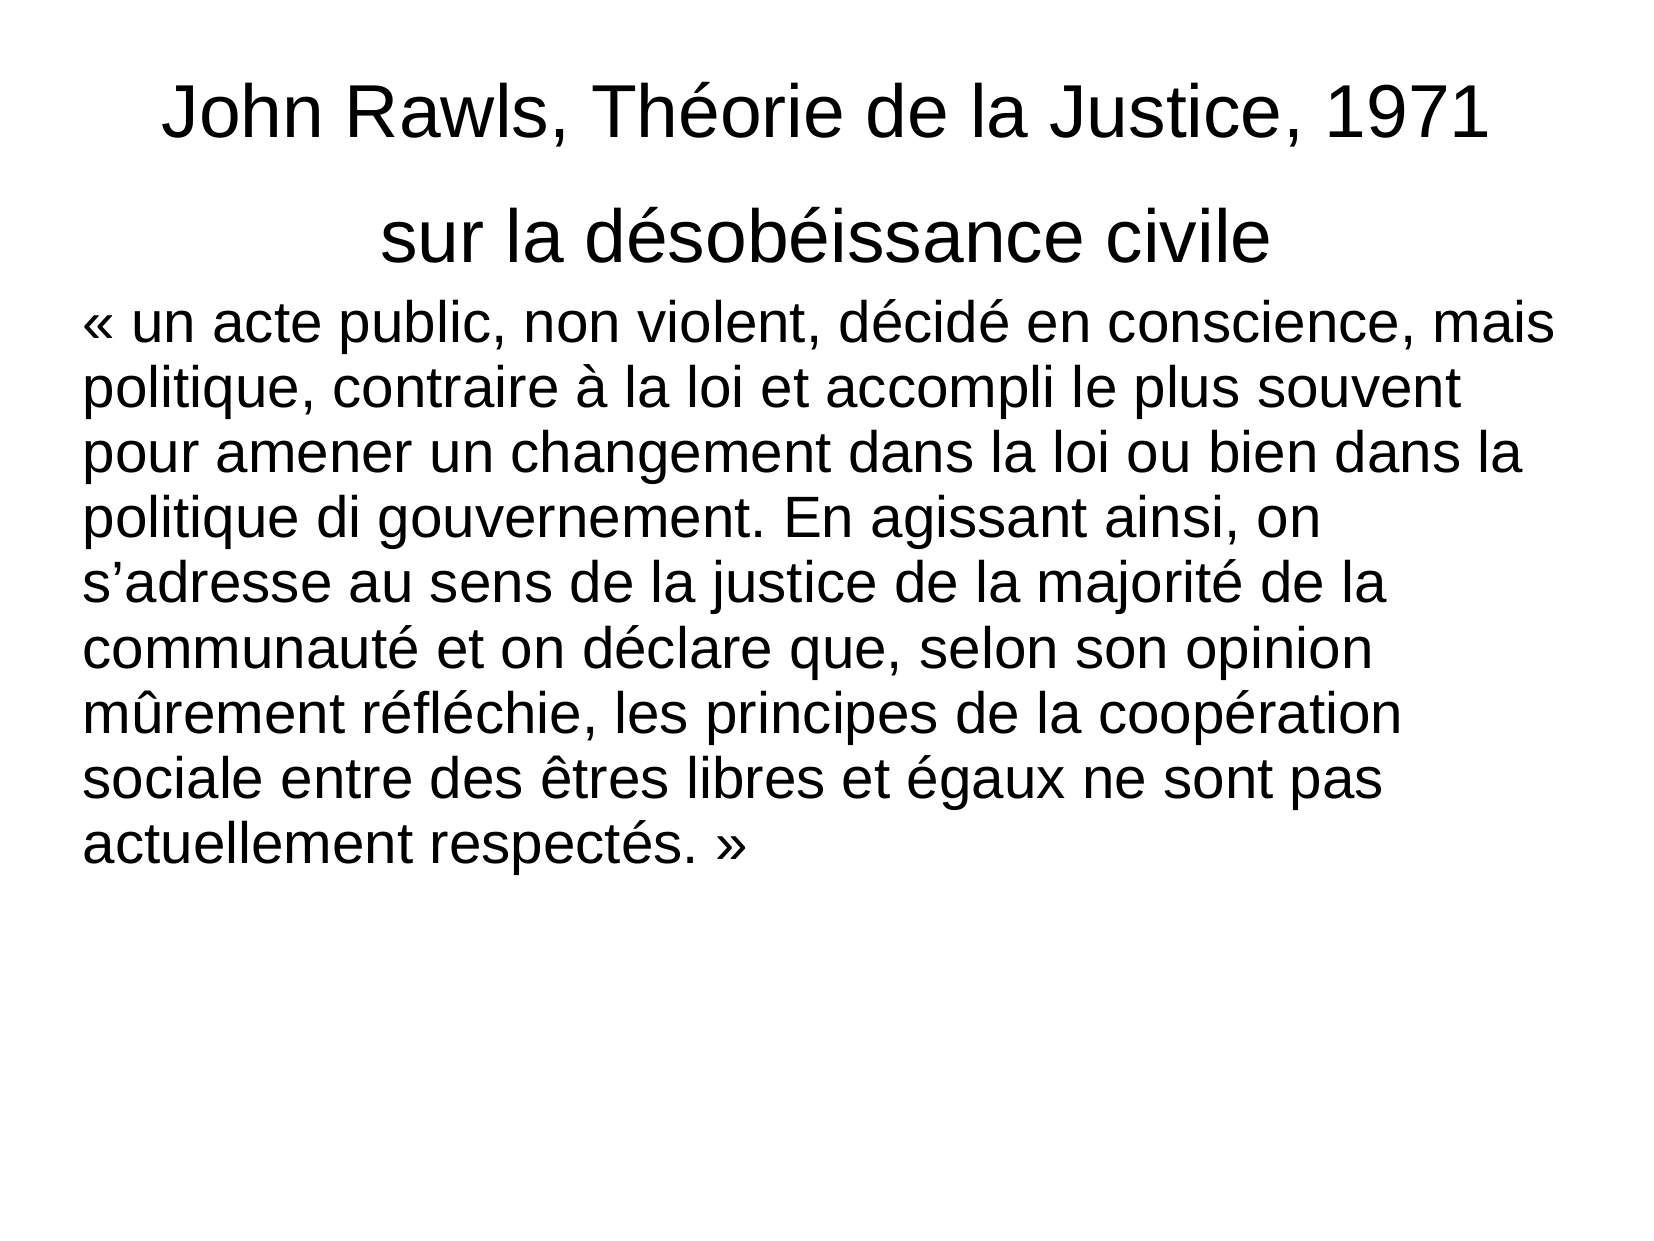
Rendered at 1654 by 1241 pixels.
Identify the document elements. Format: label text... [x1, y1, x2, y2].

title John Rawls, Théorie de la Justice, 1971 sur la désobéissance civile [82, 47, 1571, 258]
list « un acte public, non violent, décidé en conscience, mais politique, contraire à la loi et accompli le plus souvent pour amener un changement dans la loi ou bien dans la politique di gouvernement. En agissant ainsi, on s’adresse au sens de la justice de la majorité de la communauté et on déclare que, selon son opinion mûrement réfléchie, les principes de la coopération sociale entre des êtres libres et égaux ne sont pas actuellement respectés. » [82, 290, 1571, 1010]
